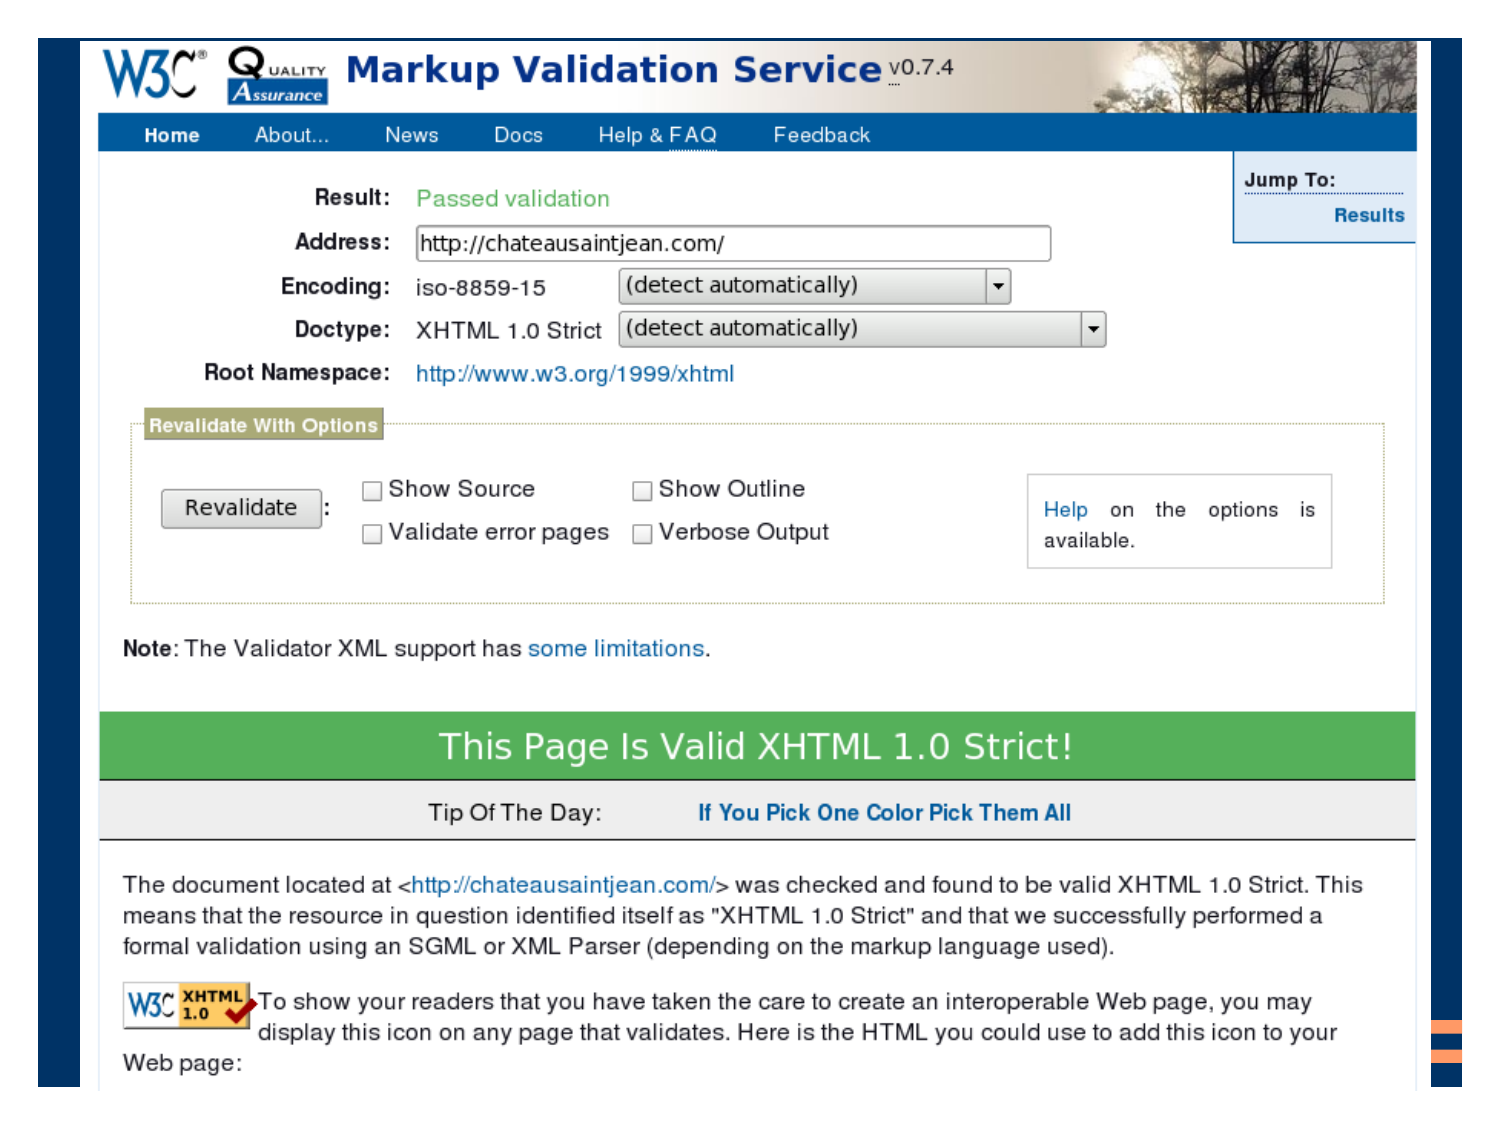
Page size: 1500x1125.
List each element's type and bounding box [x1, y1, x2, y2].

picture [80, 41, 1431, 1091]
